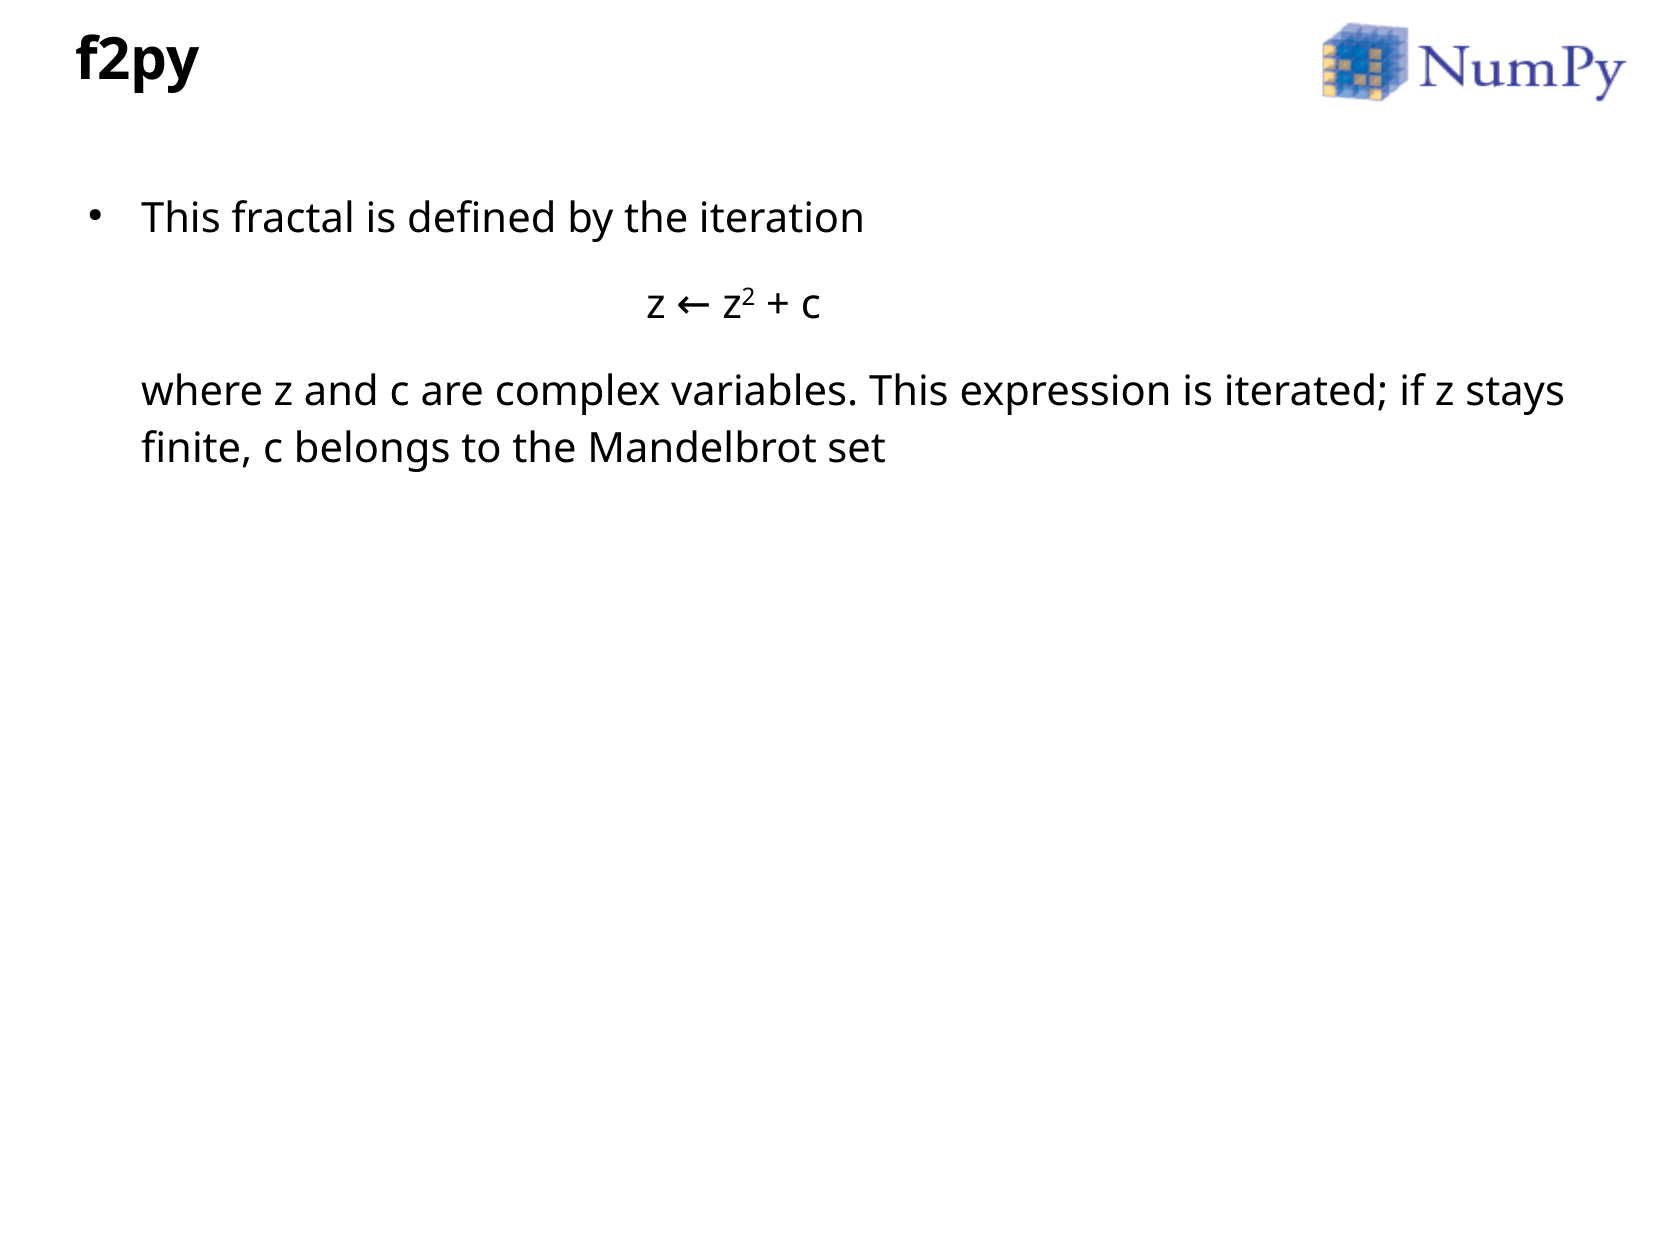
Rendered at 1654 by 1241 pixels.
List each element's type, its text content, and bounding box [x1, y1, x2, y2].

picture [1302, 13, 1635, 113]
title f2py [75, 0, 1576, 113]
list This fractal is defined by the iteration z ← z2 + c where z and c are complex variables. This expression is iterated; if z stays finite, c belongs to the Mandelbrot set [70, 187, 1613, 1206]
title [153, 144, 1654, 257]
